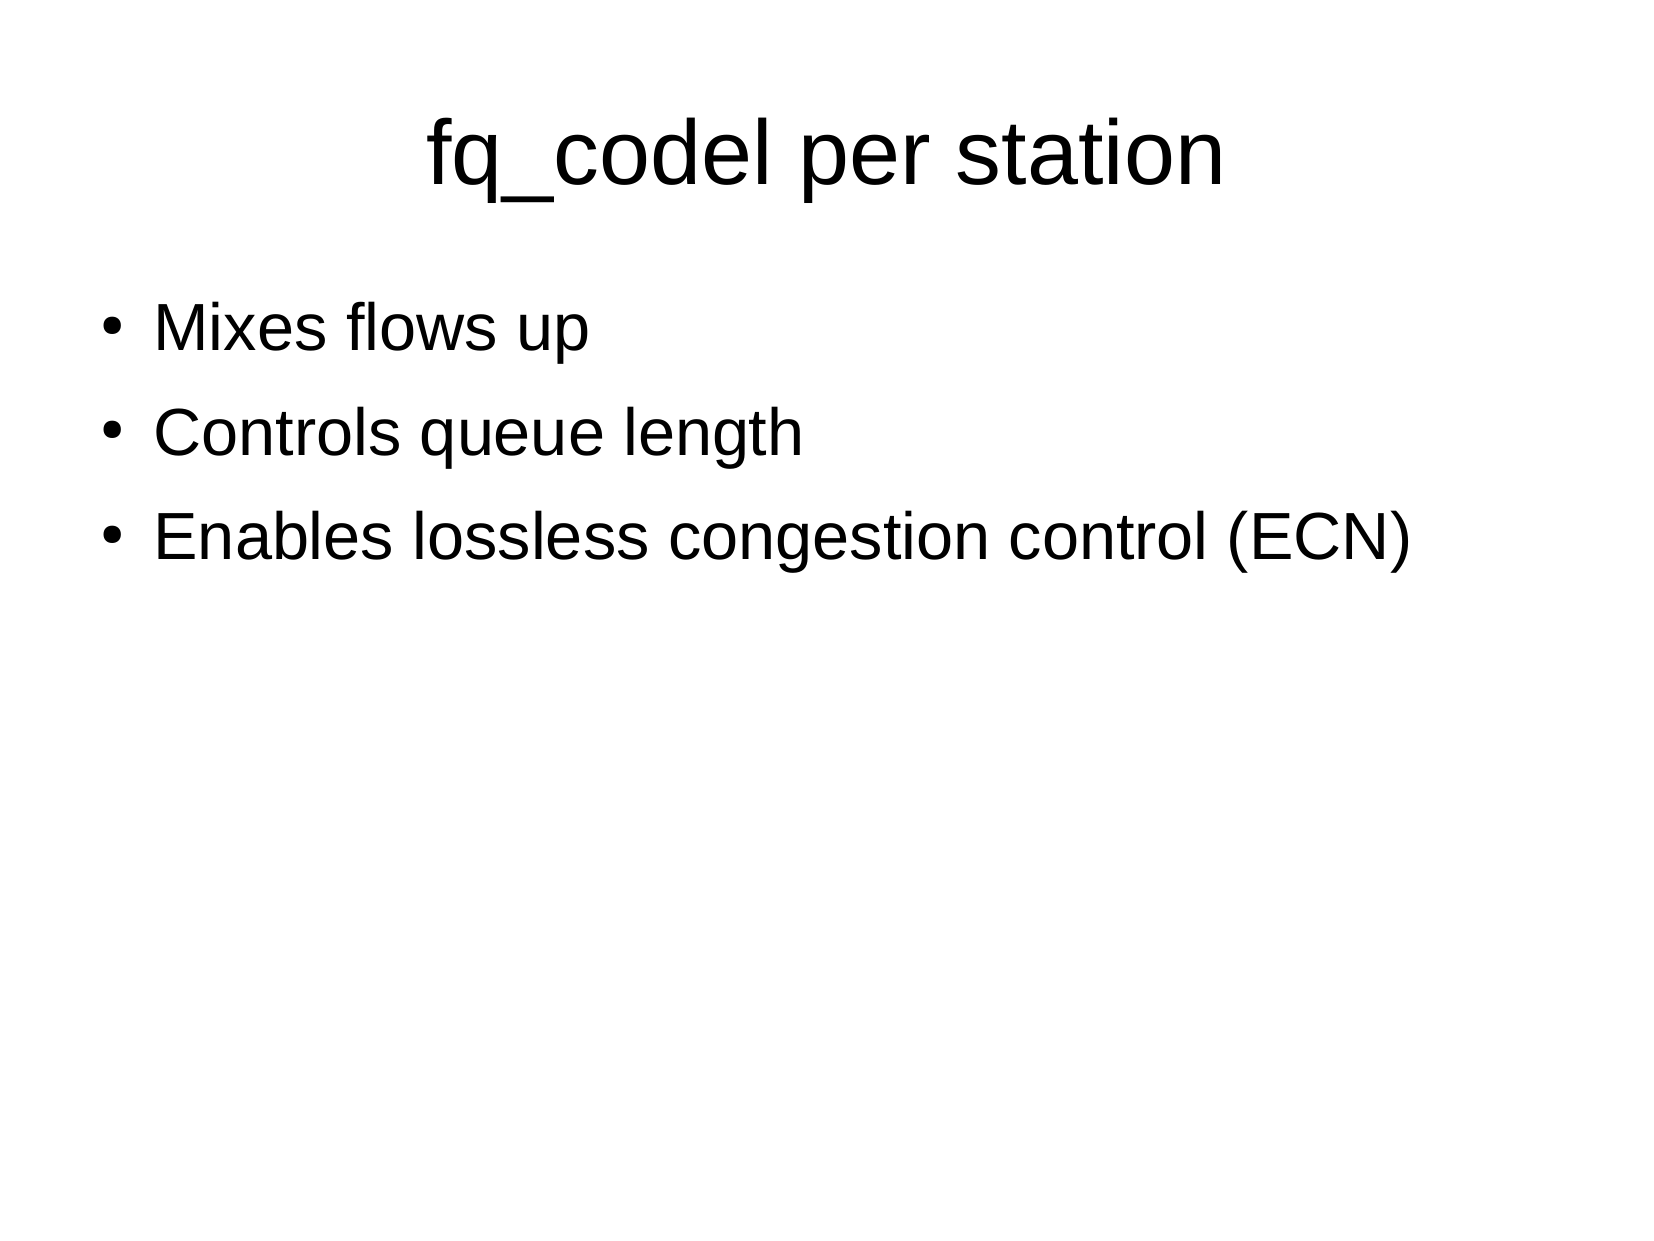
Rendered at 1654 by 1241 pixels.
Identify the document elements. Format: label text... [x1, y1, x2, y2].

title fq_codel per station [82, 49, 1571, 257]
list Mixes flows up Controls queue length Enables lossless congestion control (ECN) [82, 290, 1571, 1010]
